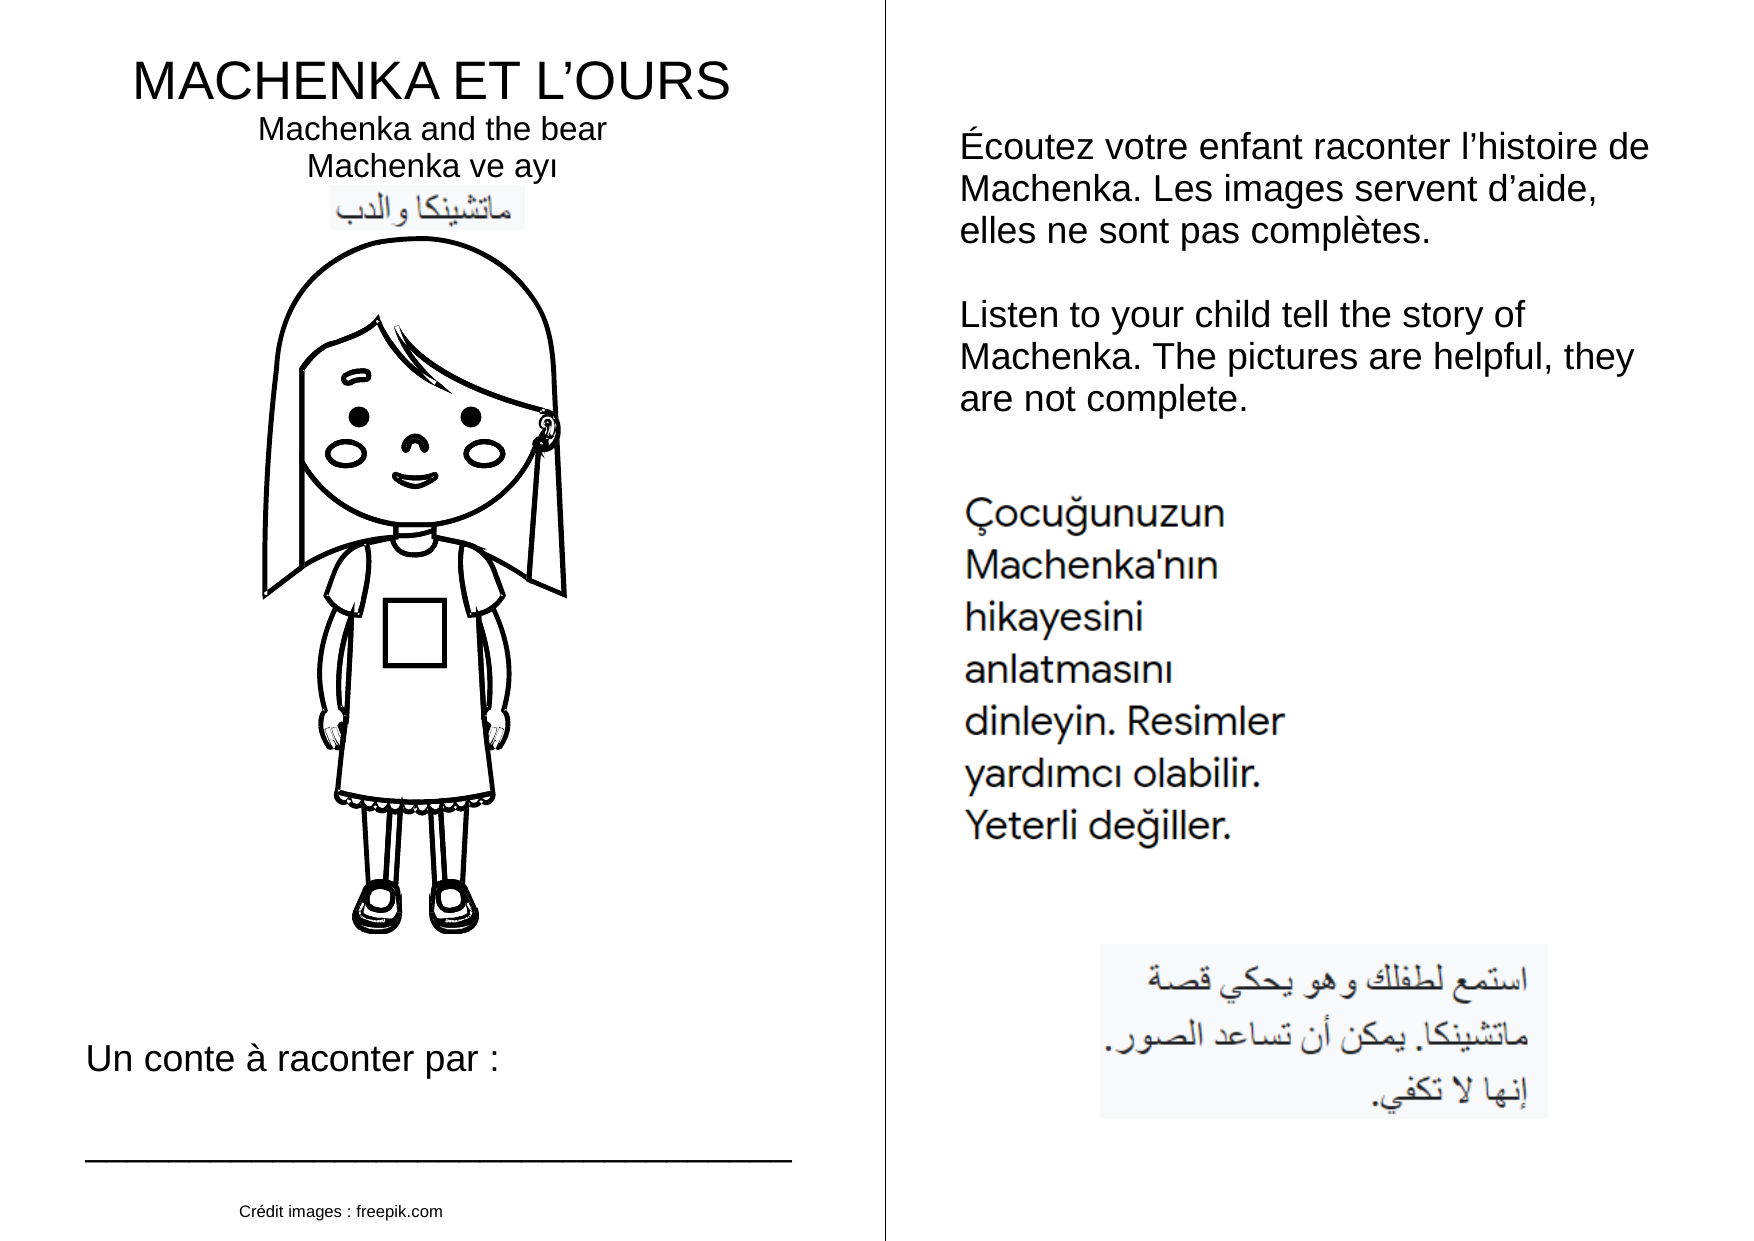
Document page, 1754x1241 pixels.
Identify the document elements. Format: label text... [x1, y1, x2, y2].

picture [954, 484, 1300, 875]
text_box Crédit images : freepik.com [224, 1194, 815, 1229]
picture [262, 236, 567, 934]
picture [330, 185, 525, 230]
text_box Un conte à raconter par : __________________________________ [70, 1029, 815, 1217]
picture [1100, 944, 1548, 1119]
text_box MACHENKA ET L’OURS Machenka and the bear Machenka ve ayı [118, 42, 748, 230]
text_box Écoutez votre enfant raconter l’histoire de Machenka. Les images servent d’aide, elles ne sont pas complètes. Listen to your child tell the story of Machenka. The pictures are helpful, they are not complete. [944, 118, 1666, 595]
